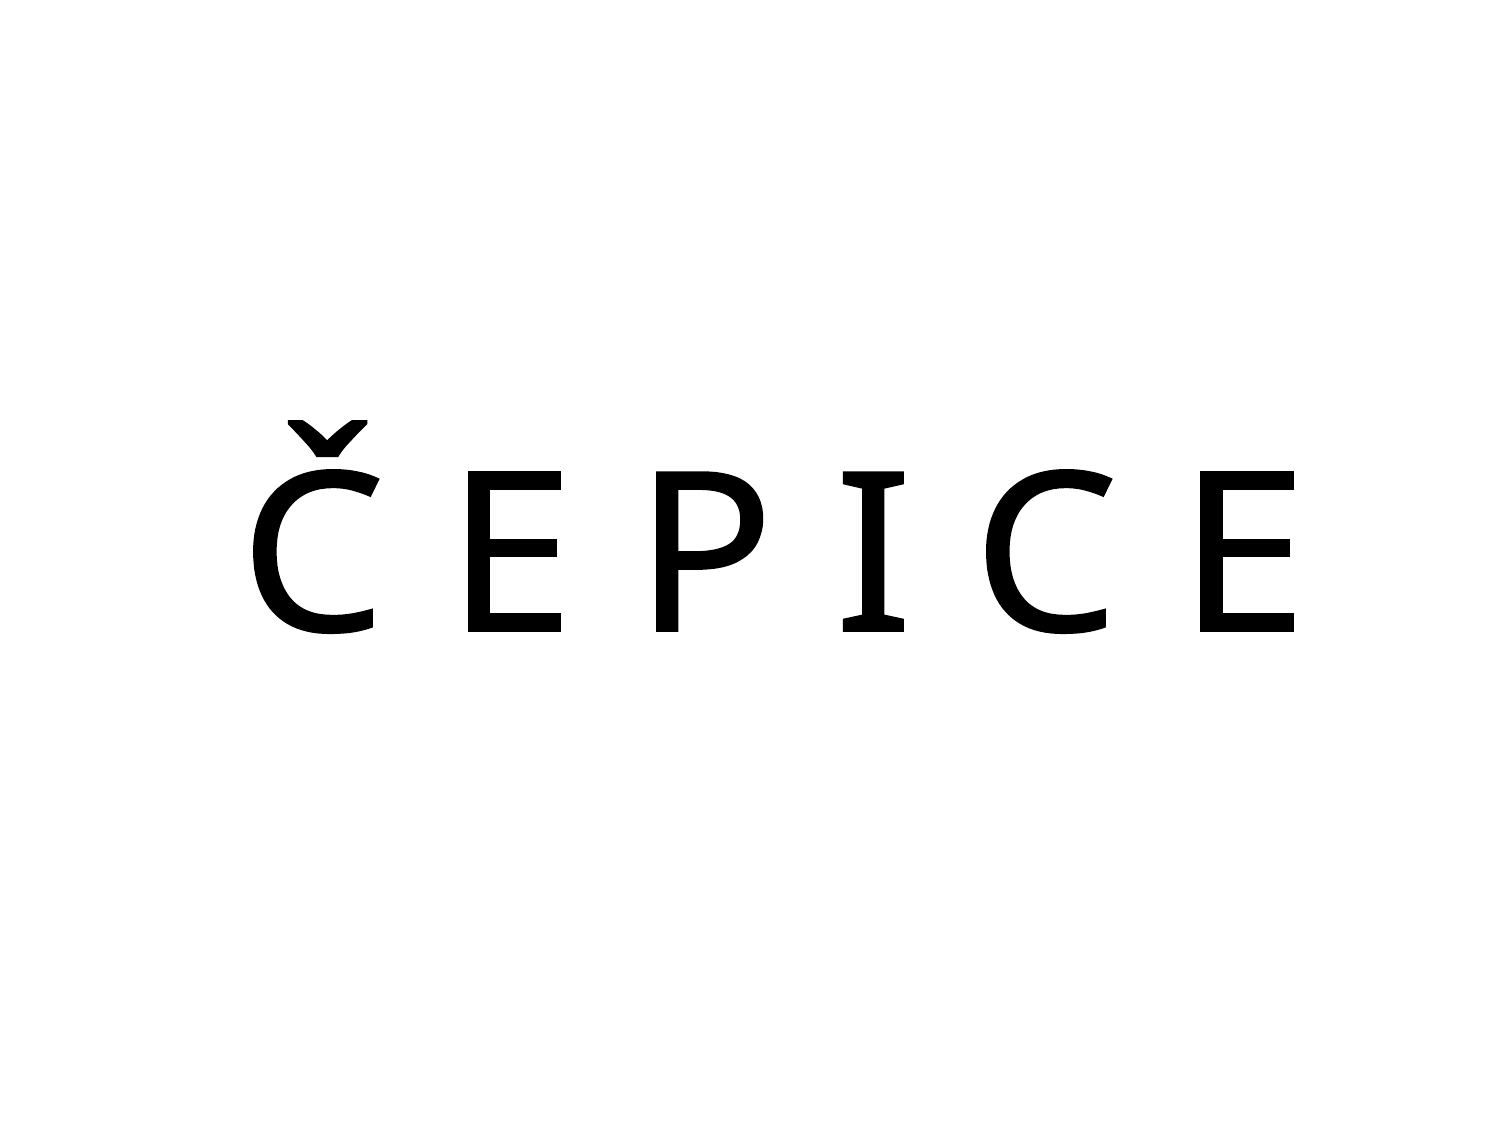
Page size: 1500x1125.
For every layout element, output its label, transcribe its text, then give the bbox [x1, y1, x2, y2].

text_box Č E P I C E [288, 420, 367, 457]
text_box Č E P I C E [656, 472, 763, 632]
text_box Č E P I C E [253, 469, 379, 634]
text_box Č E P I C E [468, 472, 561, 632]
text_box Č E P I C E [843, 472, 904, 632]
text_box Č E P I C E [986, 469, 1112, 634]
text_box Č E P I C E [1201, 472, 1294, 632]
